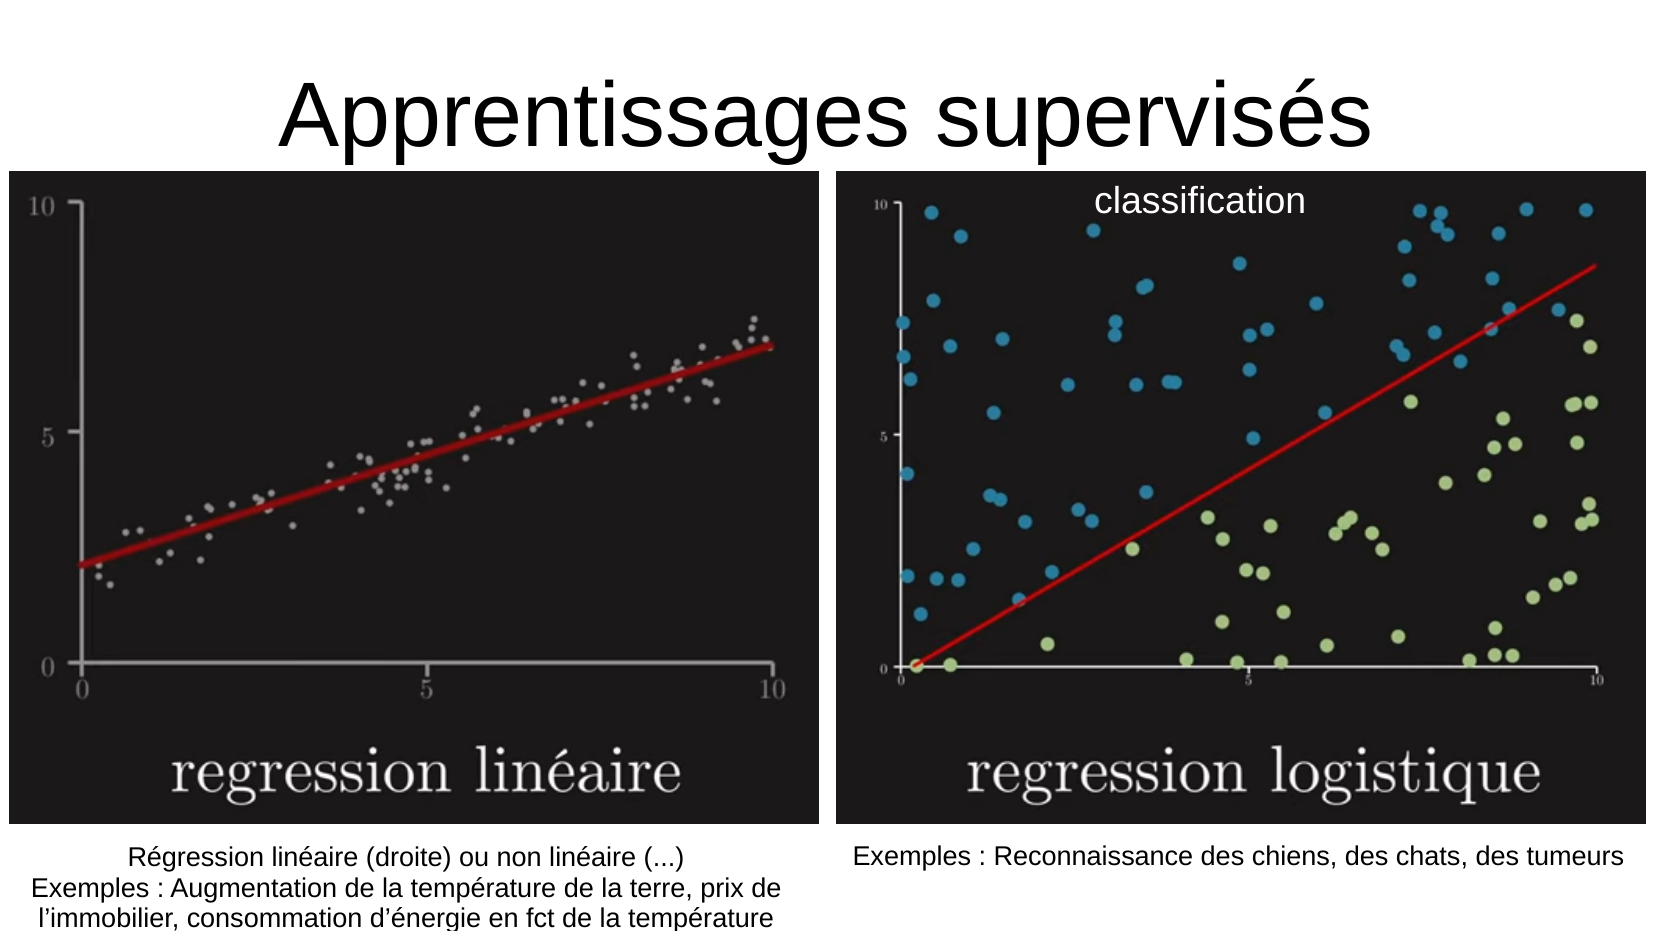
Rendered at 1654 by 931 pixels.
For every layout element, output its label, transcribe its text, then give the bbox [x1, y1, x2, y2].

text_box Exemples : Reconnaissance des chiens, des chats, des tumeurs [837, 833, 1639, 879]
text_box Régression linéaire (droite) ou non linéaire (...) Exemples : Augmentation de la température de la terre, prix de l’immobilier, consommation d’énergie en fct de la température [16, 834, 819, 931]
text_box classification [1079, 171, 1322, 229]
title Apprentissages supervisés [82, 37, 1571, 193]
picture [9, 171, 819, 824]
picture [836, 171, 1646, 824]
